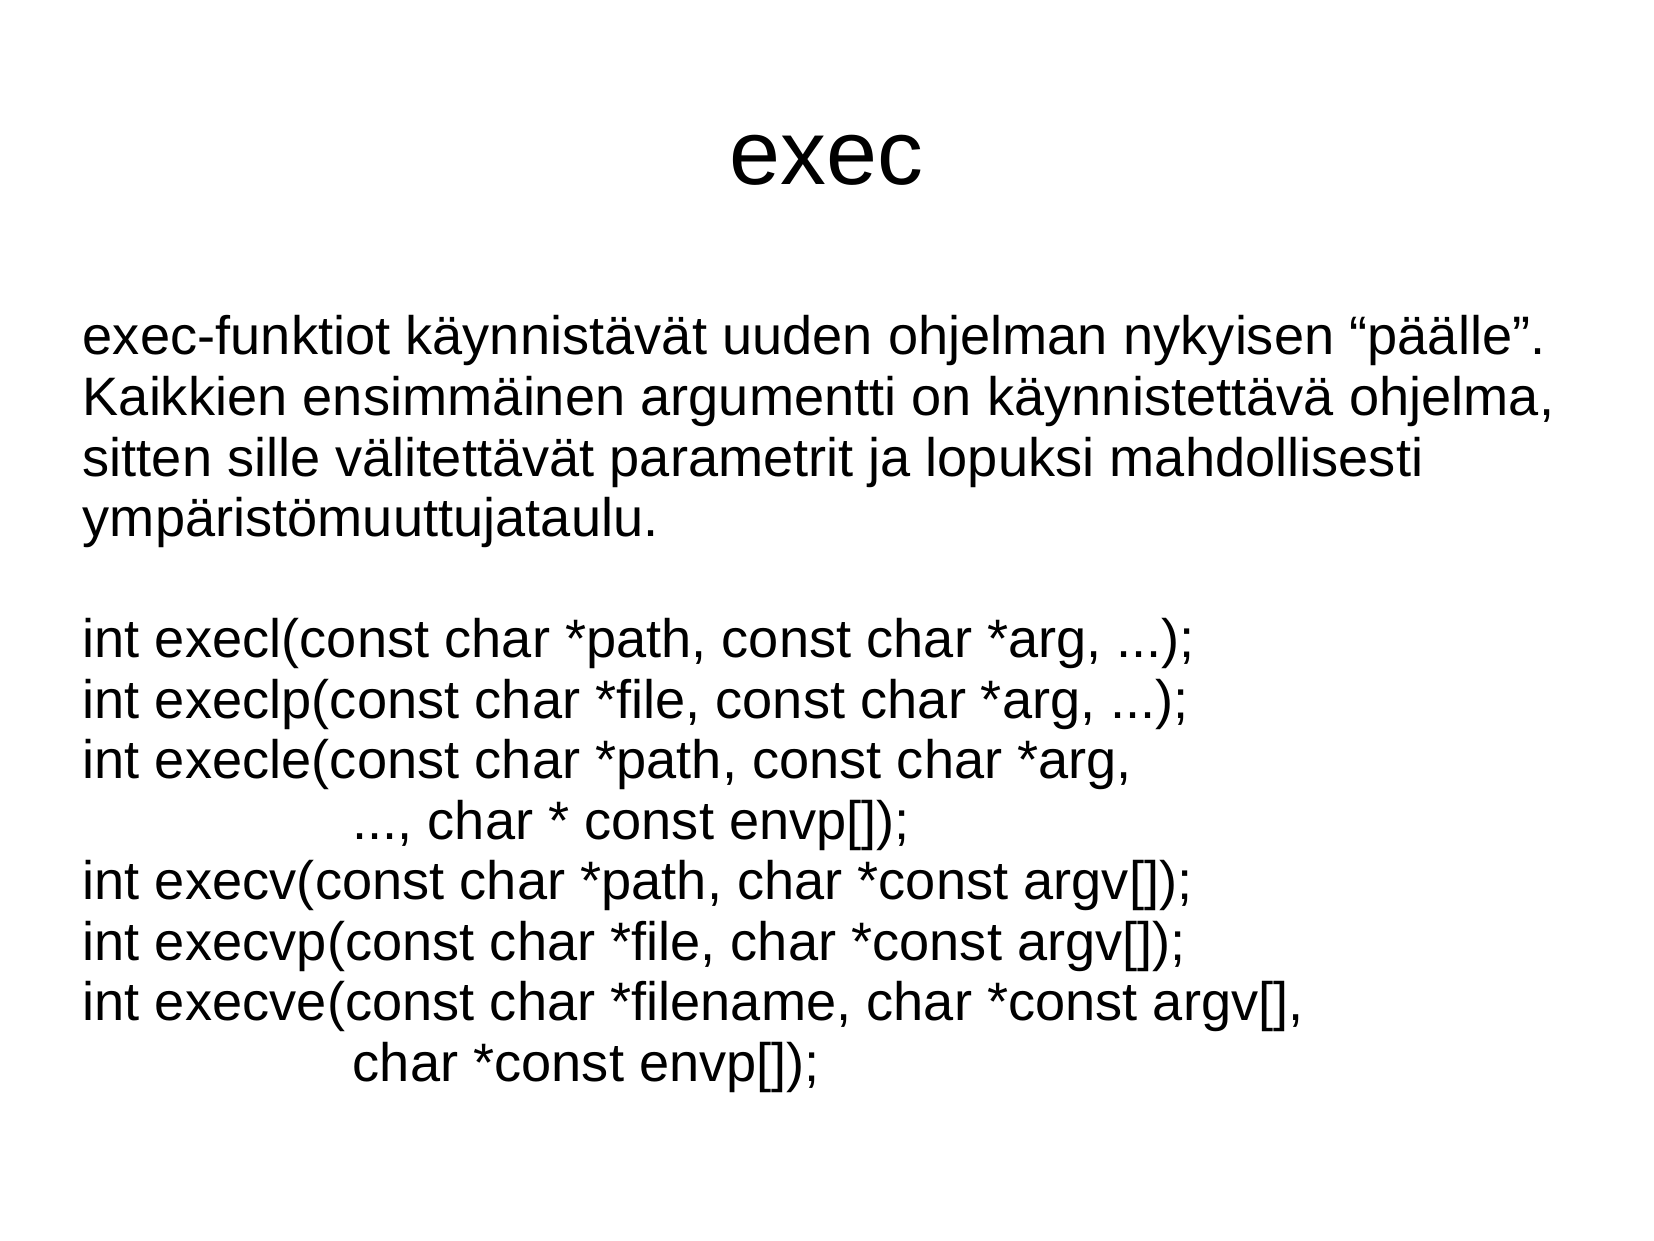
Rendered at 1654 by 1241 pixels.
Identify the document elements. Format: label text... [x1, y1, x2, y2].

subtitle exec-funktiot käynnistävät uuden ohjelman nykyisen “päälle”. Kaikkien ensimmäinen argumentti on käynnistettävä ohjelma, sitten sille välitettävät parametrit ja lopuksi mahdollisesti ympäristömuuttujataulu. int execl(const char *path, const char *arg, ...); int execlp(const char *file, const char *arg, ...); int execle(const char *path, const char *arg, ..., char * const envp[]); int execv(const char *path, char *const argv[]); int execvp(const char *file, char *const argv[]); int execve(const char *filename, char *const argv[], char *const envp[]); [82, 297, 1571, 1102]
title exec [82, 56, 1571, 250]
